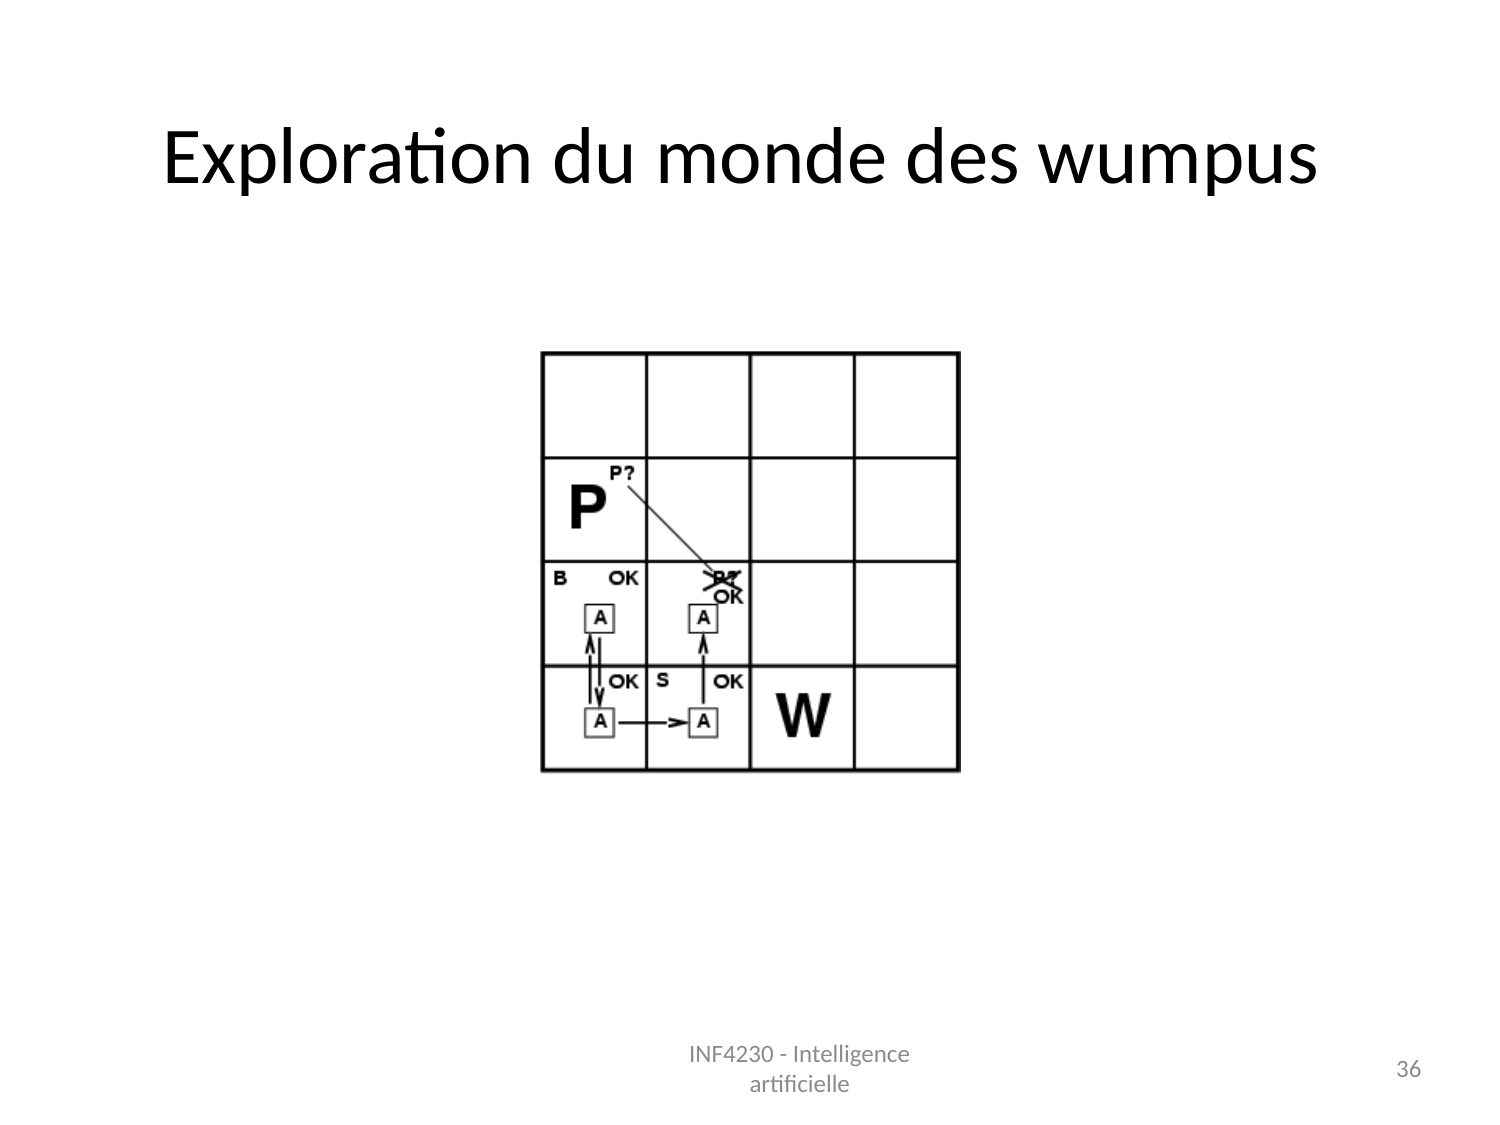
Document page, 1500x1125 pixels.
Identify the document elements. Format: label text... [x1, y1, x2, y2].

slide_number <numéro> [1260, 1028, 1437, 1107]
title Exploration du monde des wumpus [103, 57, 1379, 245]
footer INF4230 - Intelligence artificielle [624, 1028, 975, 1107]
picture [539, 350, 961, 775]
